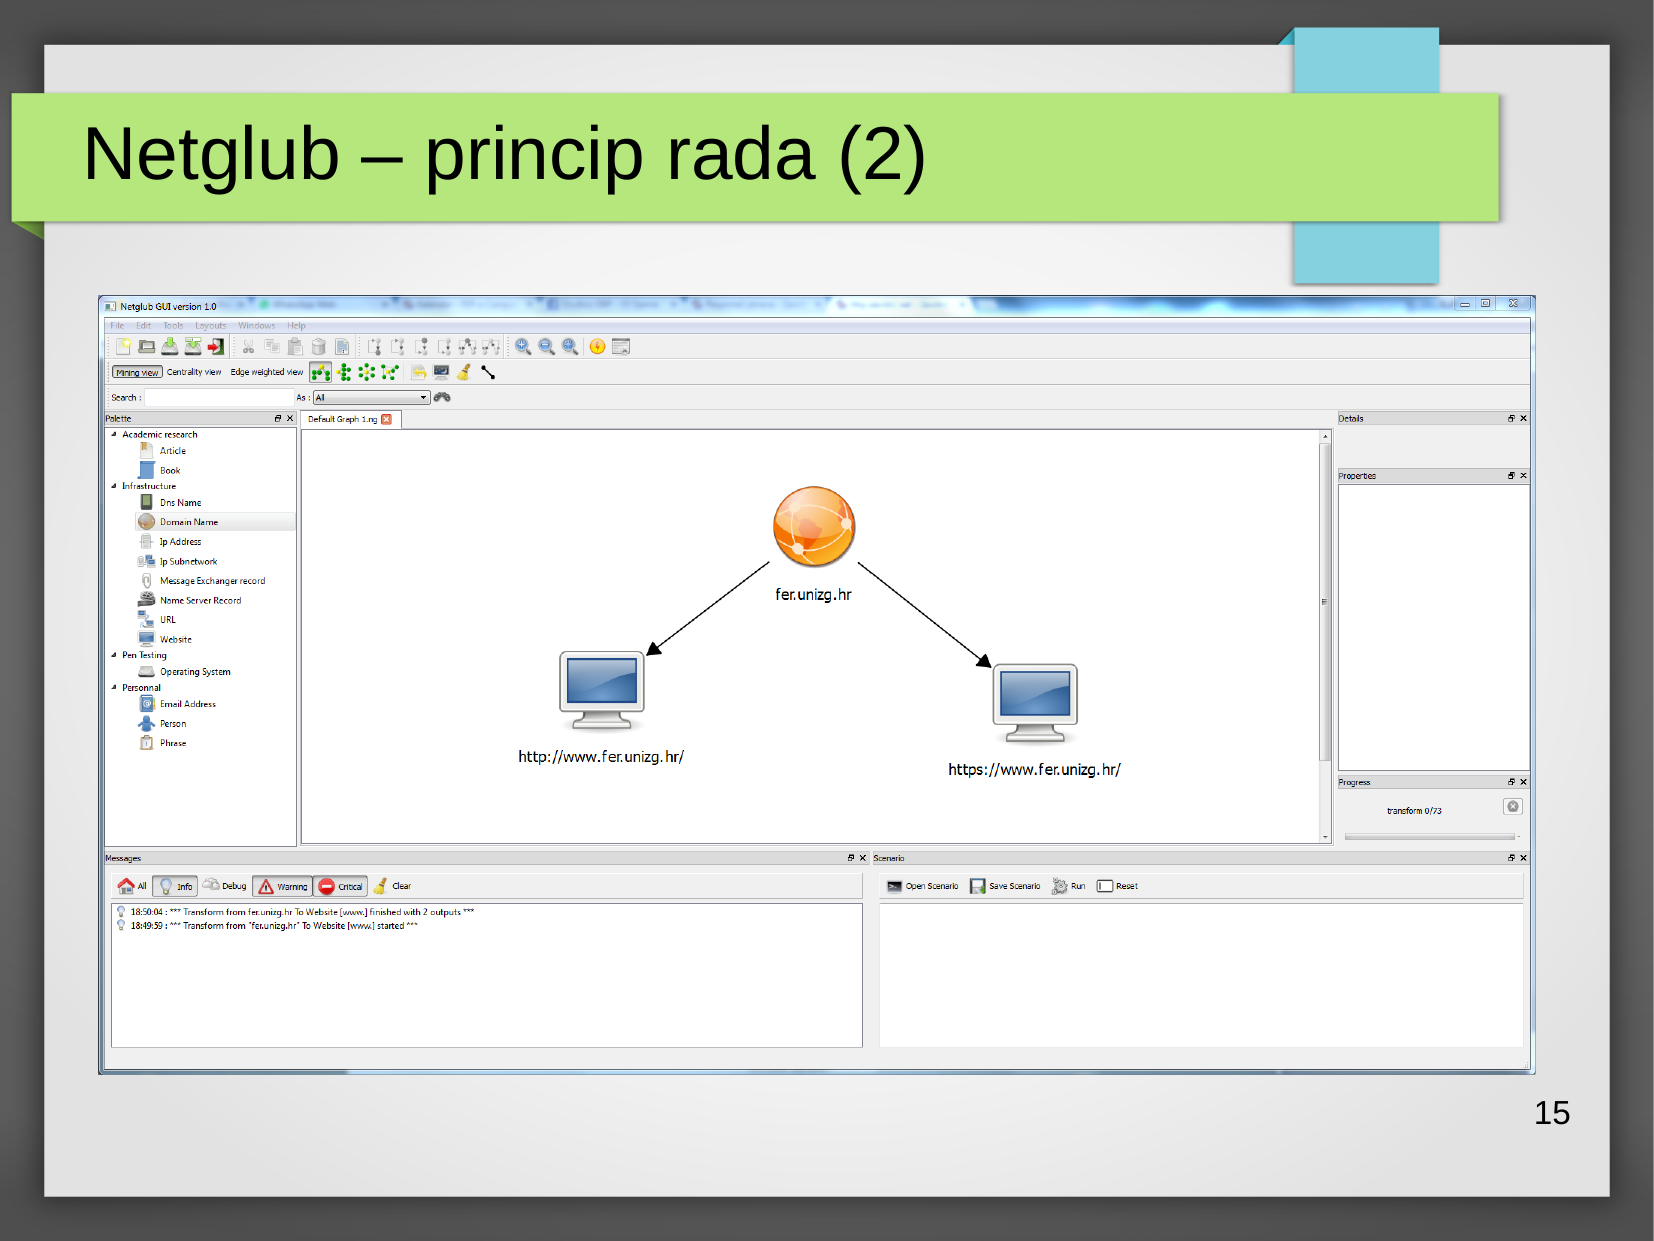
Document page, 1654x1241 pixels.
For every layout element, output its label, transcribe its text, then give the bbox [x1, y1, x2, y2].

title Netglub – princip rada (2) [82, 94, 1264, 213]
picture [0, 0, 1654, 1241]
